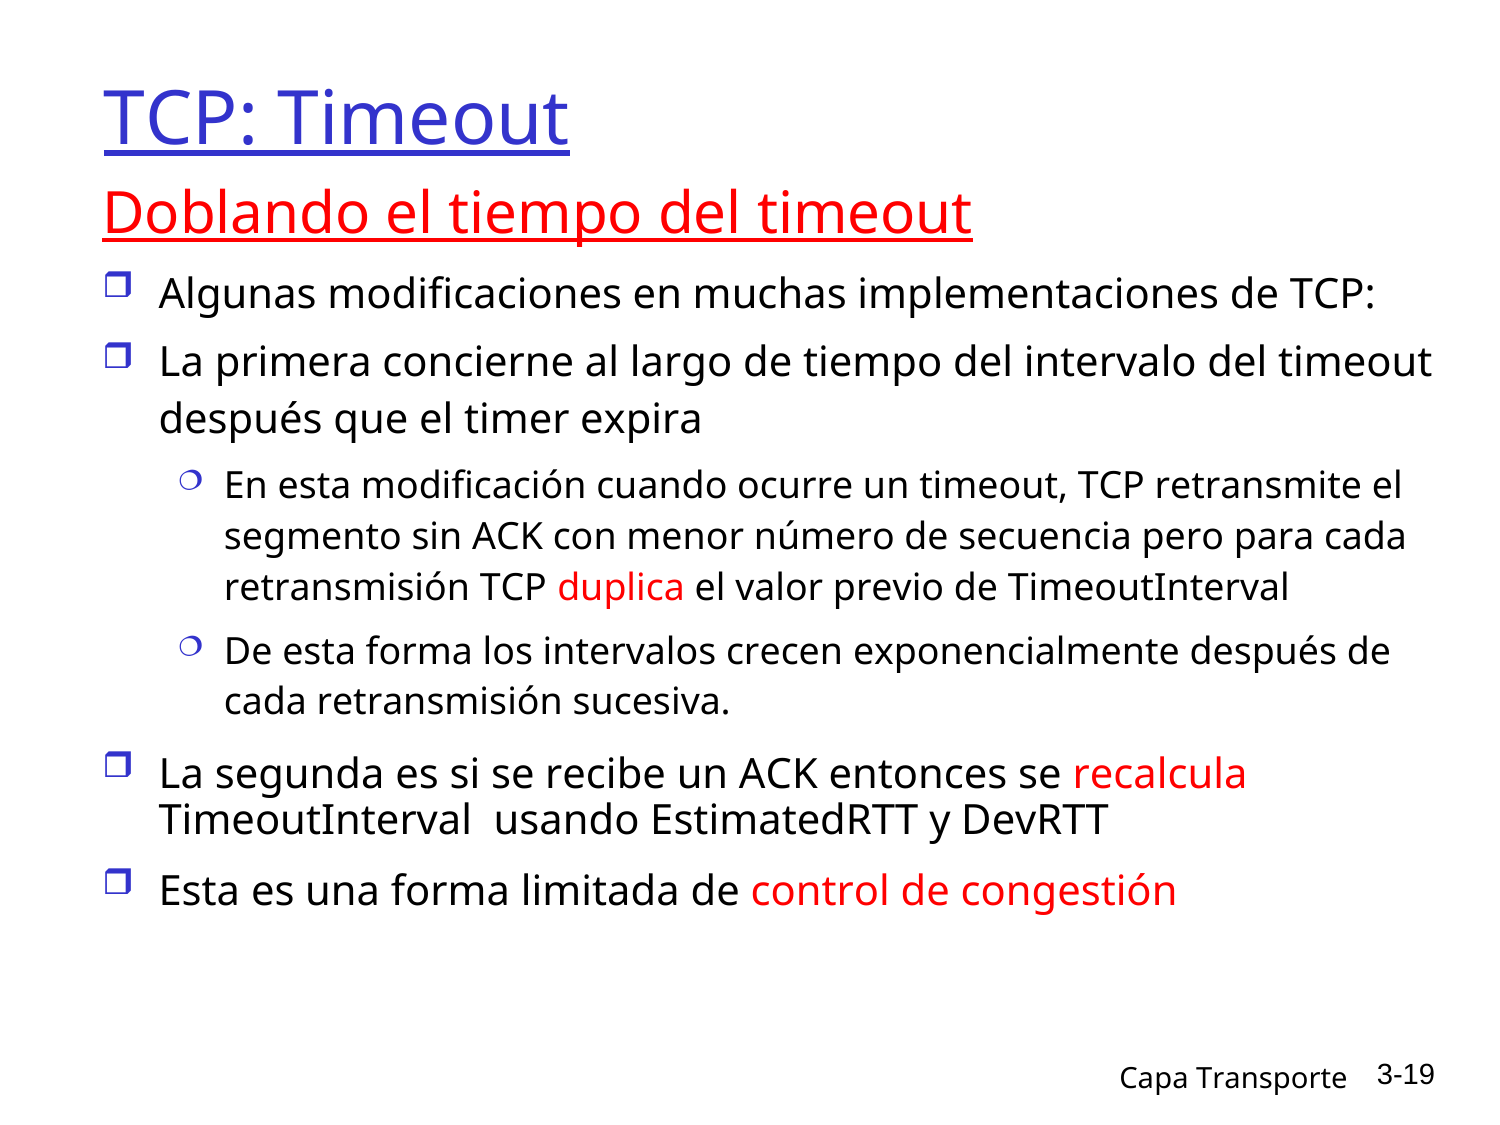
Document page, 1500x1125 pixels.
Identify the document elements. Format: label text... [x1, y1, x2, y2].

list Doblando el tiempo del timeout Algunas modificaciones en muchas implementaciones de TCP: La primera concierne al largo de tiempo del intervalo del timeout después que el timer expira En esta modificación cuando ocurre un timeout, TCP retransmite el segmento sin ACK con menor número de secuencia pero para cada retransmisión TCP duplica el valor previo de TimeoutInterval De esta forma los intervalos crecen exponencialmente después de cada retransmisión sucesiva. La segunda es si se recibe un ACK entonces se recalcula TimeoutInterval usando EstimatedRTT y DevRTT Esta es una forma limitada de control de congestión [87, 174, 1463, 1051]
title TCP: Timeout [89, 21, 1365, 174]
